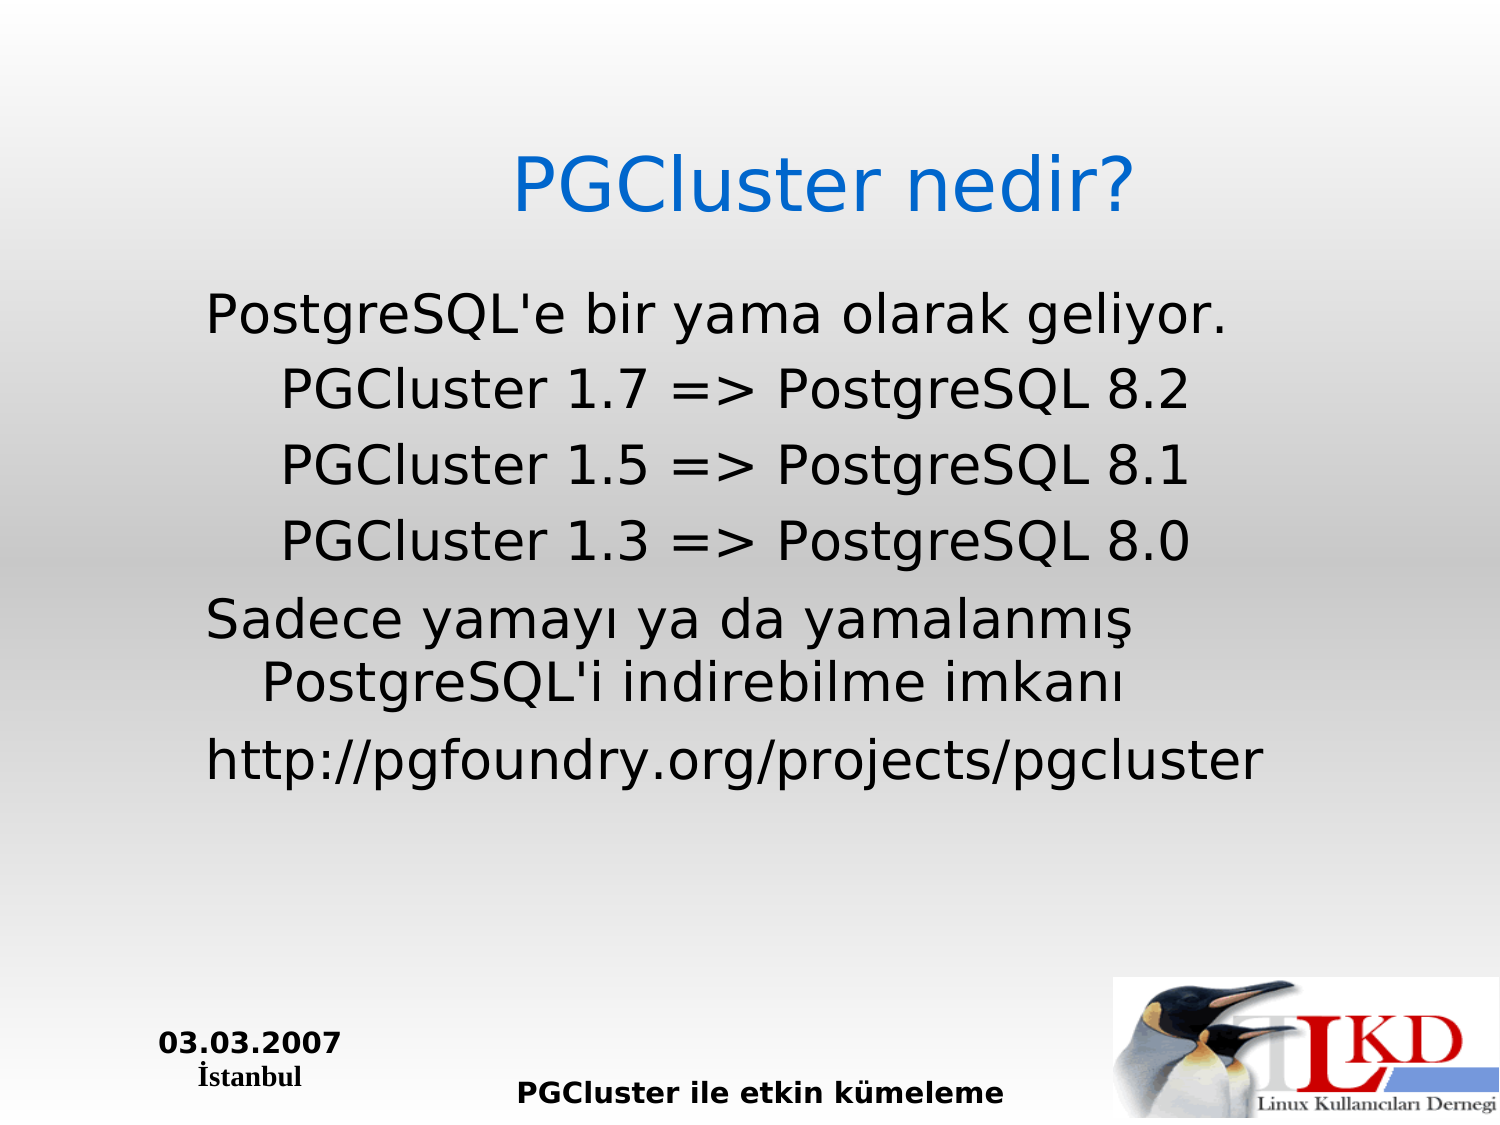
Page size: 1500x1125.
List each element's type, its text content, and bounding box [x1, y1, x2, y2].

list PostgreSQL'e bir yama olarak geliyor. PGCluster 1.7 => PostgreSQL 8.2 PGCluster 1.5 => PostgreSQL 8.1 PGCluster 1.3 => PostgreSQL 8.0 Sadece yamayı ya da yamalanmış PostgreSQL'i indirebilme imkanı http://pgfoundry.org/projects/pgcluster [190, 280, 1416, 807]
text_box [202, 415, 1491, 1023]
title PGCluster nedir? [224, 49, 1425, 237]
picture [1113, 977, 1499, 1118]
